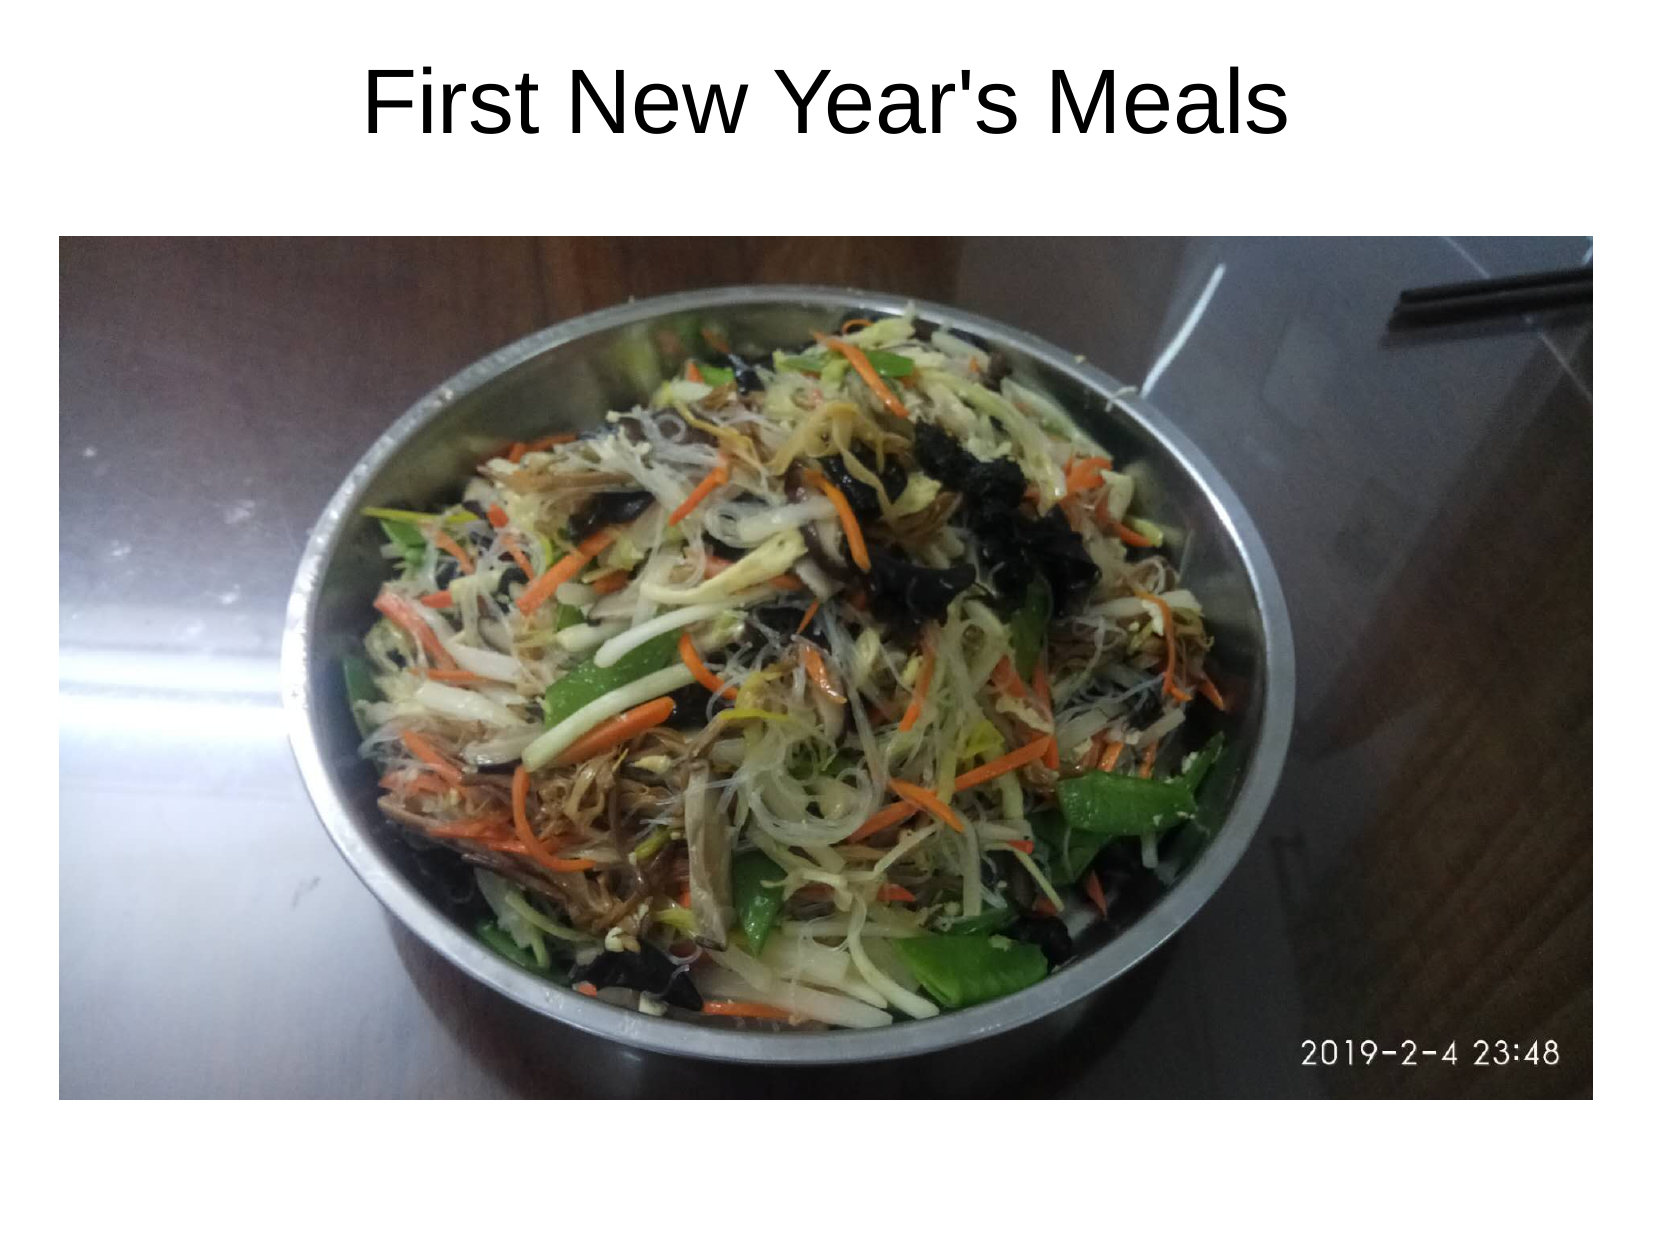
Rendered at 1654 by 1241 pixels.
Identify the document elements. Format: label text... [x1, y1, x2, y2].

picture [59, 236, 1593, 1100]
title First New Year's Meals [82, 49, 1571, 236]
